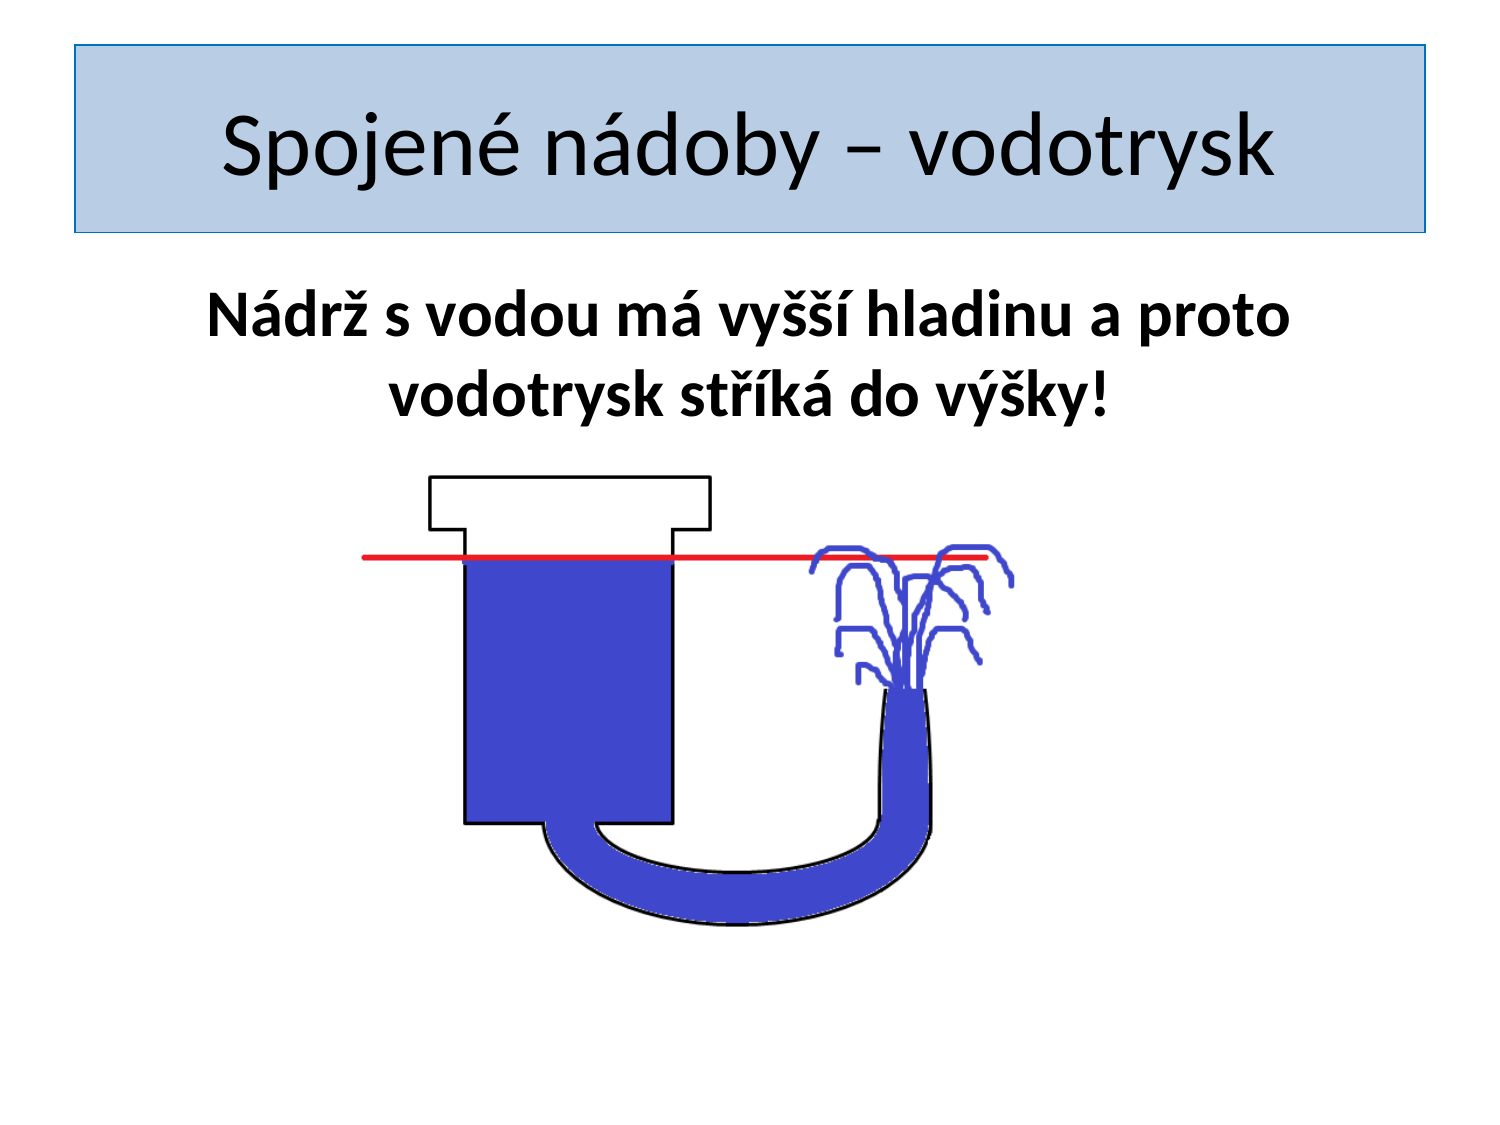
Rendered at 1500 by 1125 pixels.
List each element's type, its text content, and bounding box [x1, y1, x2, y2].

title Spojené nádoby – vodotrysk [75, 45, 1426, 233]
picture [336, 444, 1054, 958]
list Nádrž s vodou má vyšší hladinu a proto vodotrysk stříká do výšky! [75, 262, 1426, 1006]
